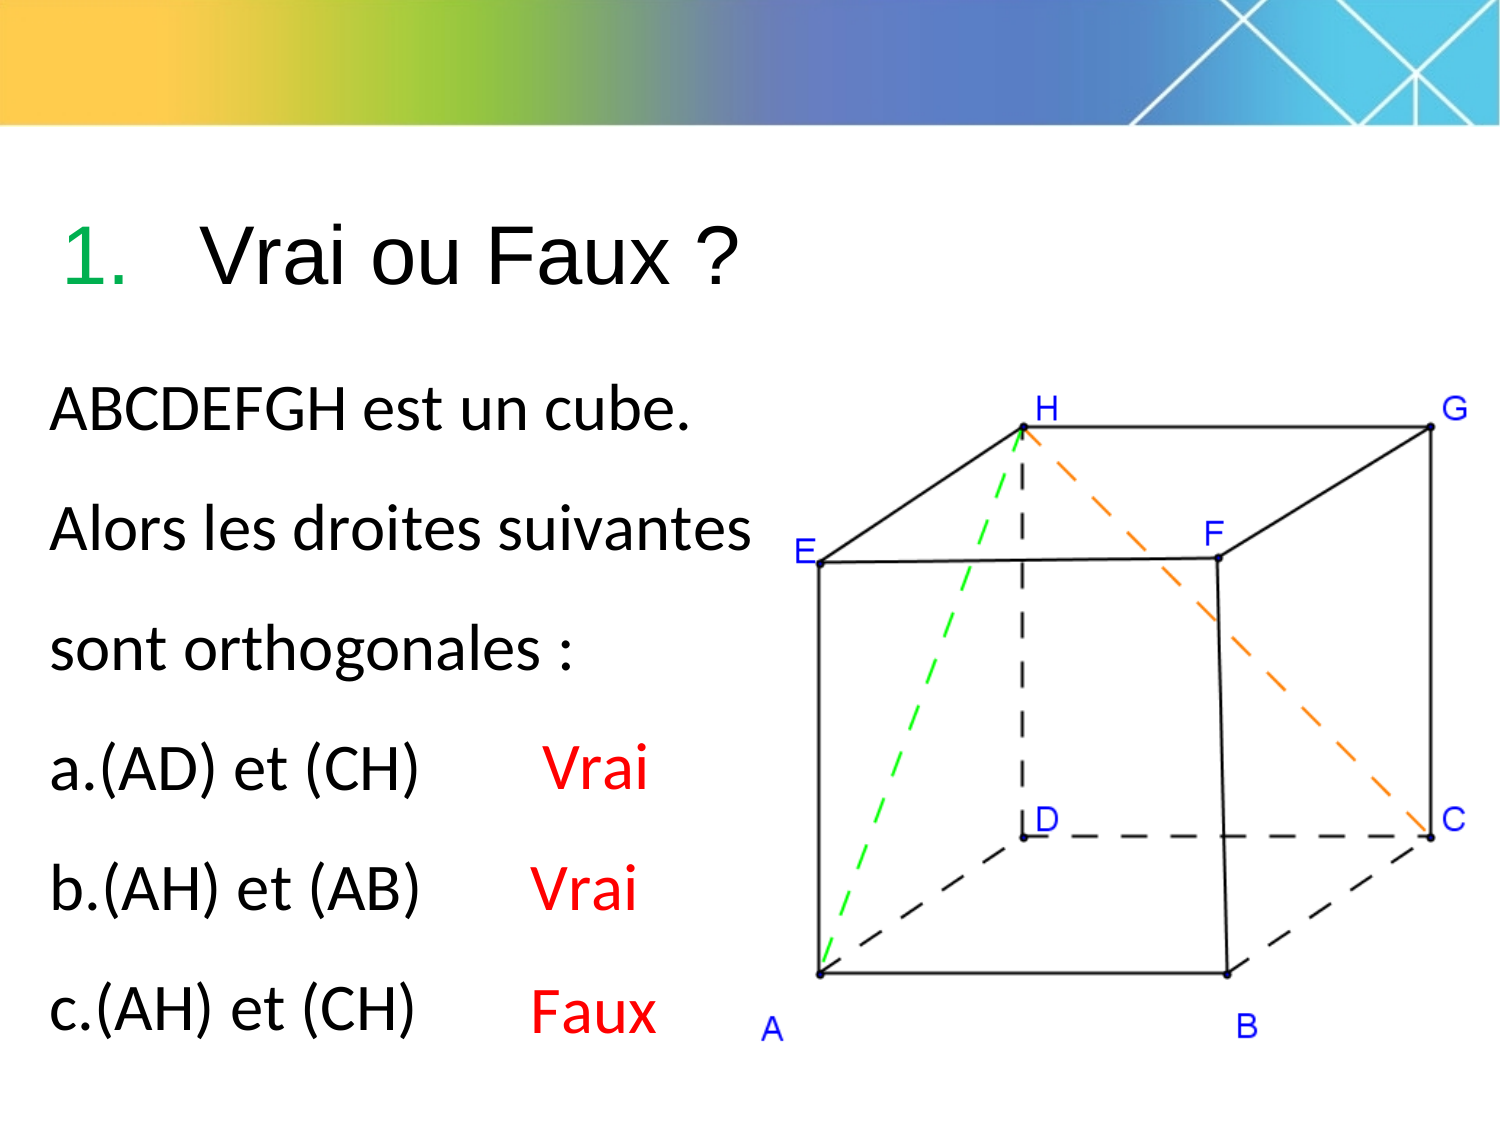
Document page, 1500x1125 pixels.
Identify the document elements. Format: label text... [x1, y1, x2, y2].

text_box Faux [515, 958, 704, 1055]
picture [750, 374, 1500, 1079]
text_box Vrai [527, 714, 715, 811]
text_box Vrai [515, 835, 704, 932]
picture [0, 0, 1500, 127]
text_box Vrai ou Faux ? [46, 164, 1500, 339]
text_box ABCDEFGH est un cube. Alors les droites suivantes sont orthogonales : (AD) et (CH) (AH) et (AB) (AH) et (CH) [35, 316, 868, 1052]
